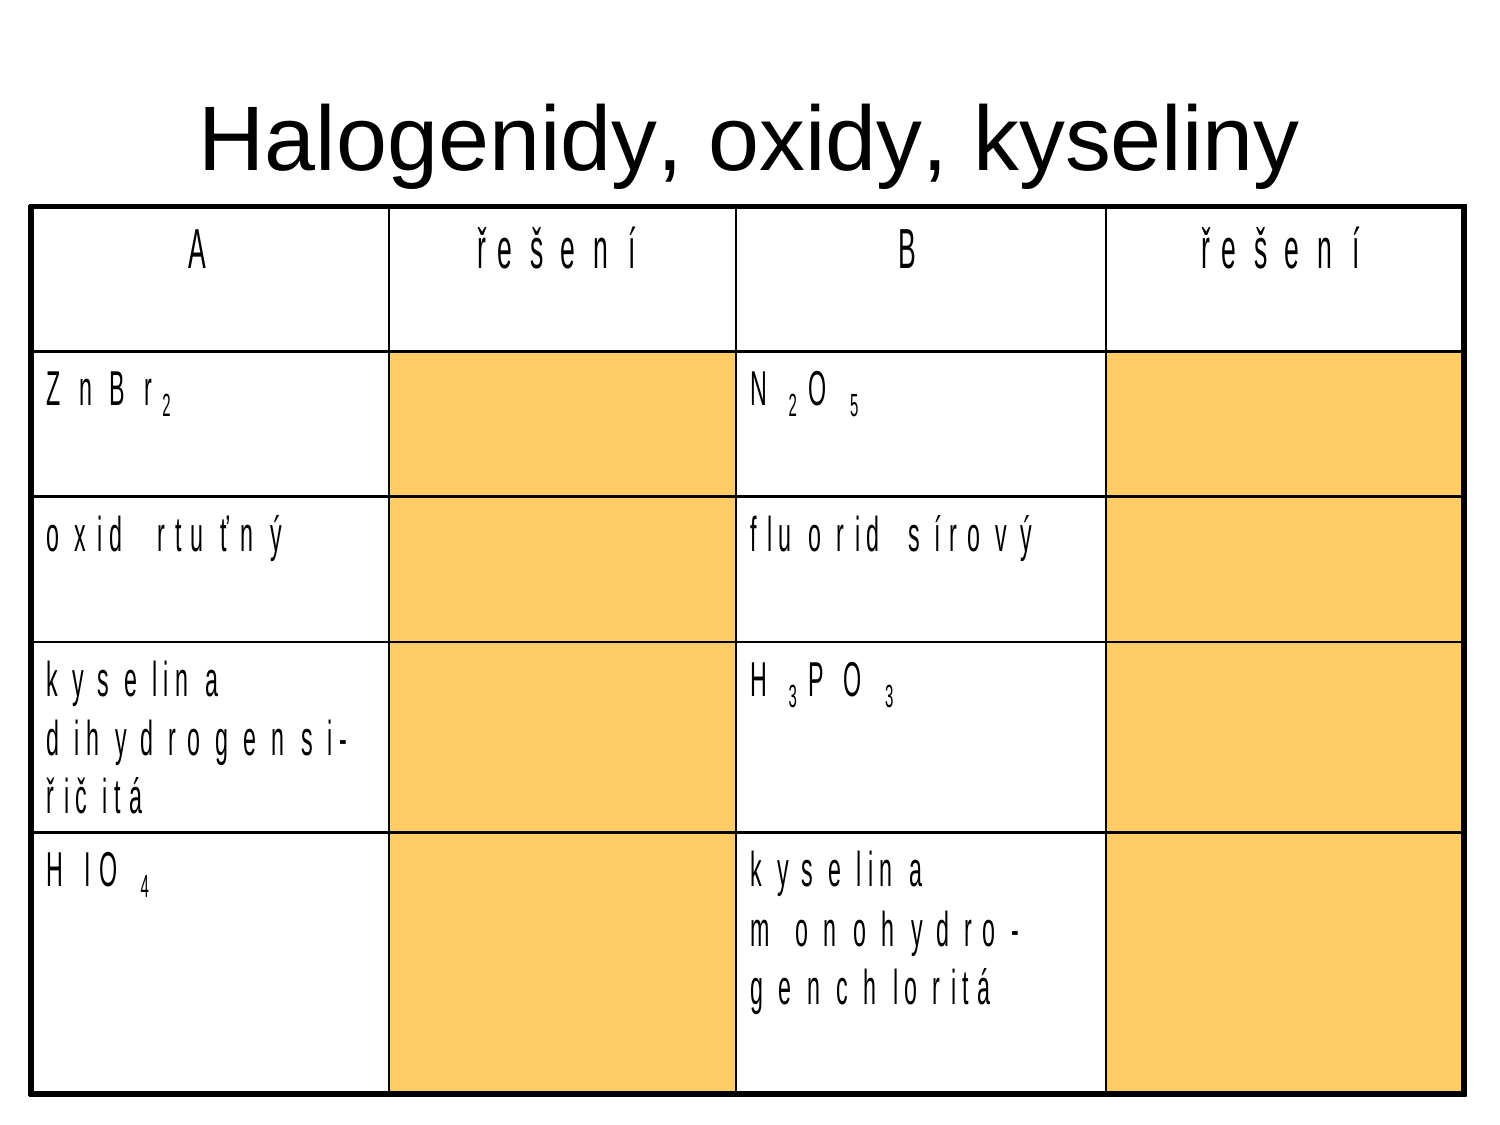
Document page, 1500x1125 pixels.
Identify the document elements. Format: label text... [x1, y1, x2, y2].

title Halogenidy, oxidy, kyseliny [75, 45, 1426, 187]
picture [10, 187, 1483, 1111]
